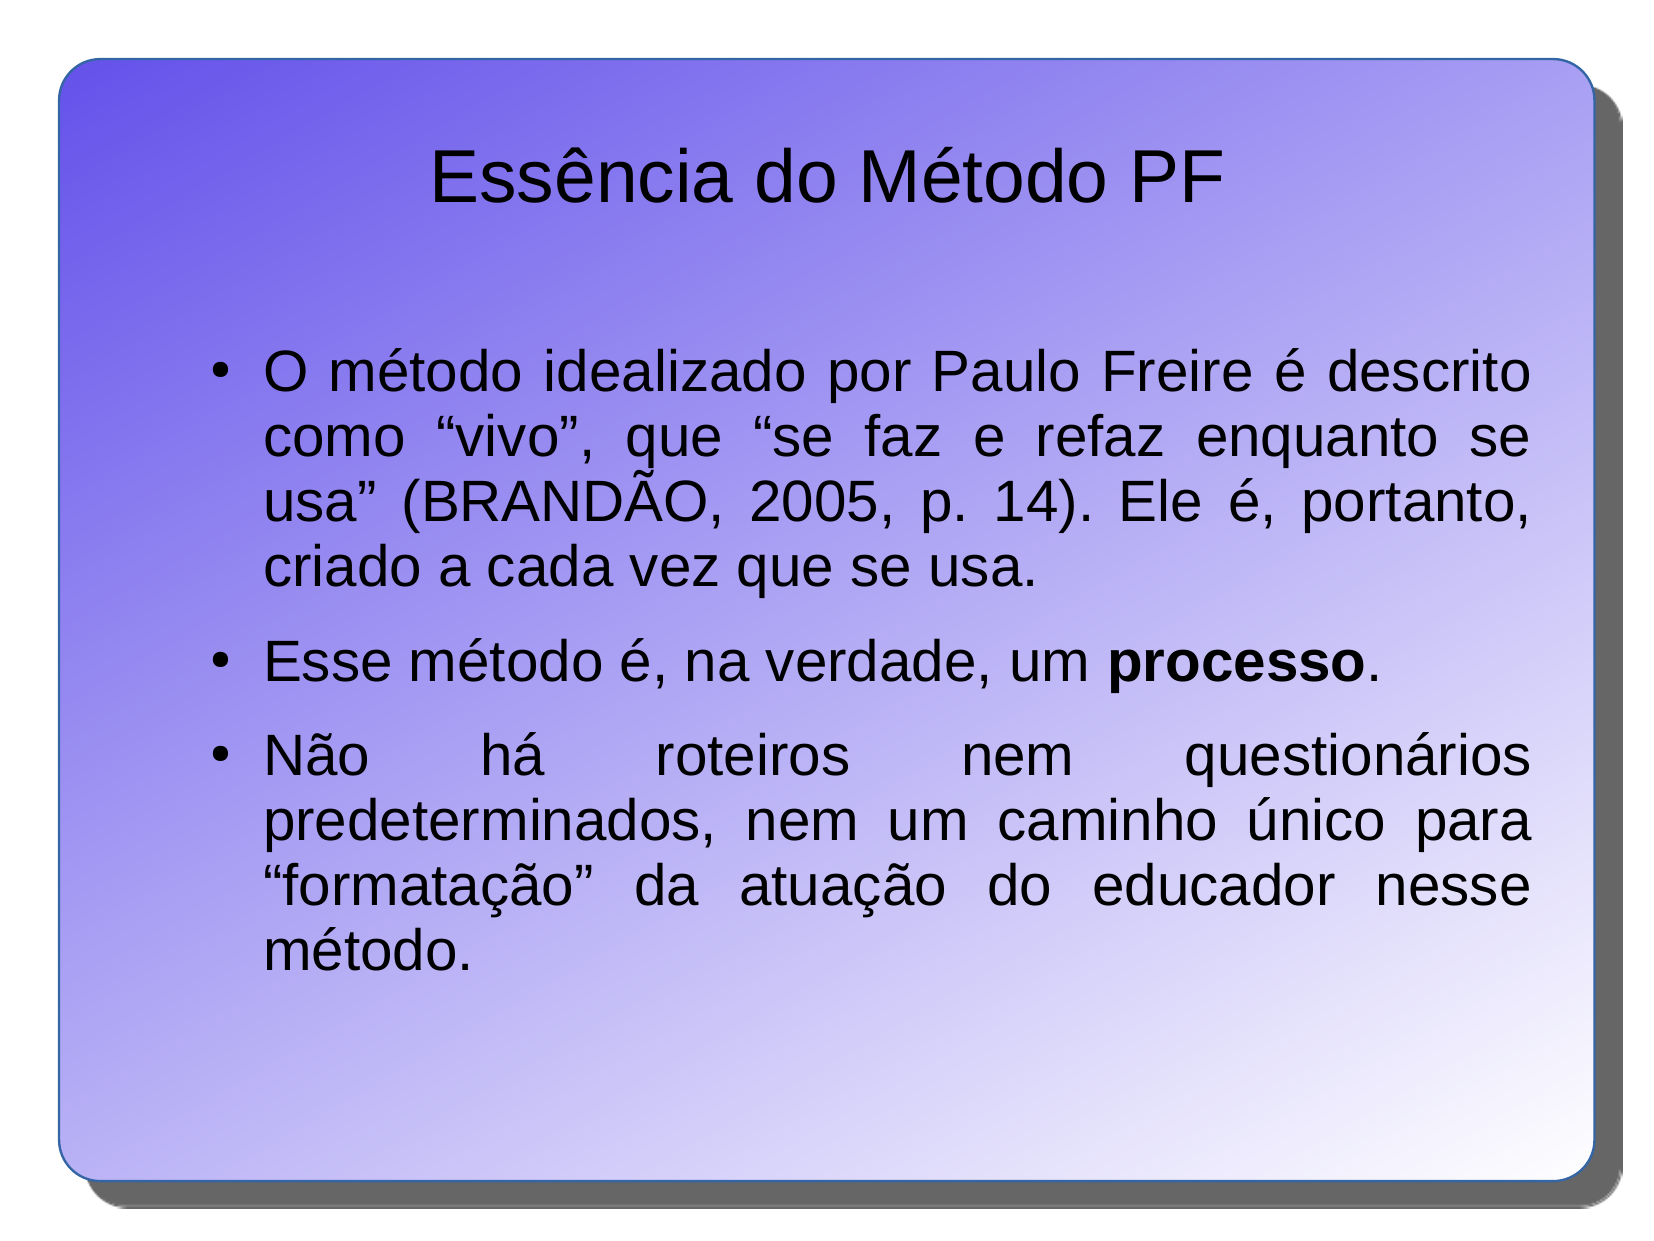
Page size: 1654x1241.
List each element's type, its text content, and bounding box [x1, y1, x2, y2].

title Essência do Método PF [121, 88, 1534, 266]
list O método idealizado por Paulo Freire é descrito como “vivo”, que “se faz e refaz enquanto se usa” (BRANDÃO, 2005, p. 14). Ele é, portanto, criado a cada vez que se usa. Esse método é, na verdade, um processo. Não há roteiros nem questionários predeterminados, nem um caminho único para “formatação” da atuação do educador nesse método. [121, 338, 1534, 1044]
